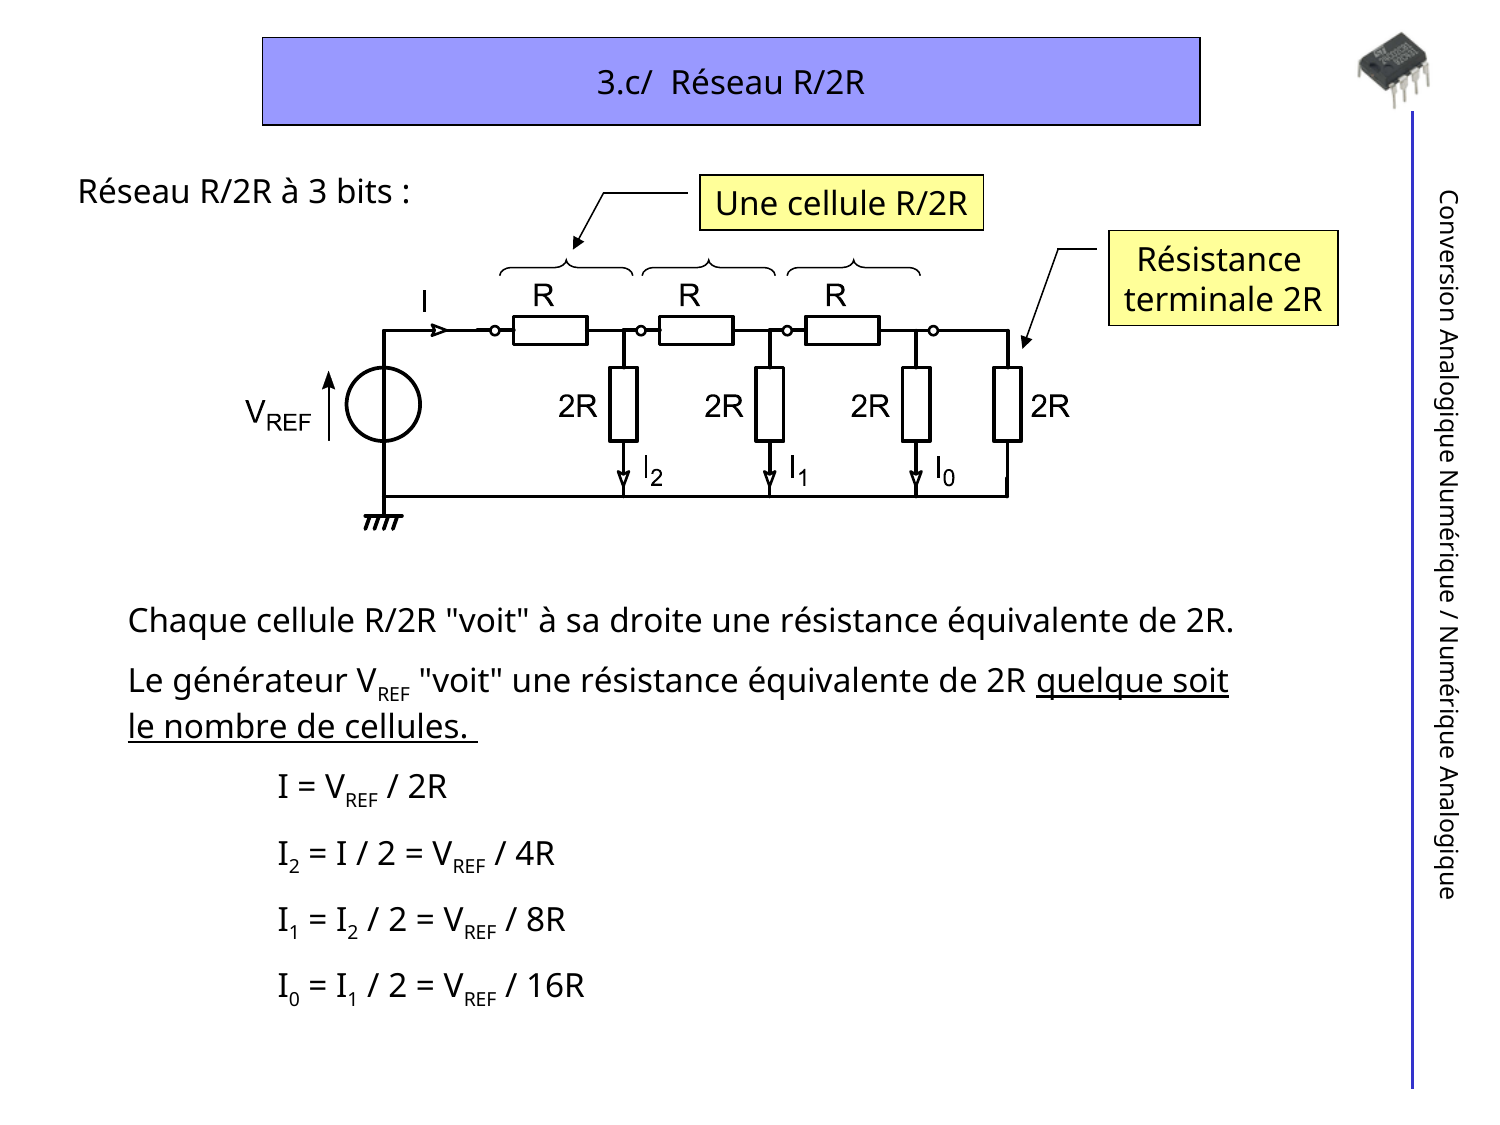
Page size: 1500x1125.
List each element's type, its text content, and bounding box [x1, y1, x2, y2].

picture [1351, 24, 1438, 113]
chart [75, 275, 1117, 559]
text_box Résistance terminale 2R [1109, 231, 1338, 326]
title 3.c/ Réseau R/2R [262, 37, 1200, 126]
text_box Chaque cellule R/2R "voit" à sa droite une résistance équivalente de 2R. Le générateur VREF "voit" une résistance équivalente de 2R quelque soit le nombre de cellules. I = VREF / 2R I2 = I / 2 = VREF / 4R I1 = I2 / 2 = VREF / 8R I0 = I1 / 2 = VREF / 16R [112, 591, 1301, 1018]
text_box Une cellule R/2R [700, 175, 983, 230]
text_box Conversion Analogique Numérique / Numérique Analogique [1414, 174, 1473, 976]
text_box Réseau R/2R à 3 bits : [62, 162, 504, 218]
